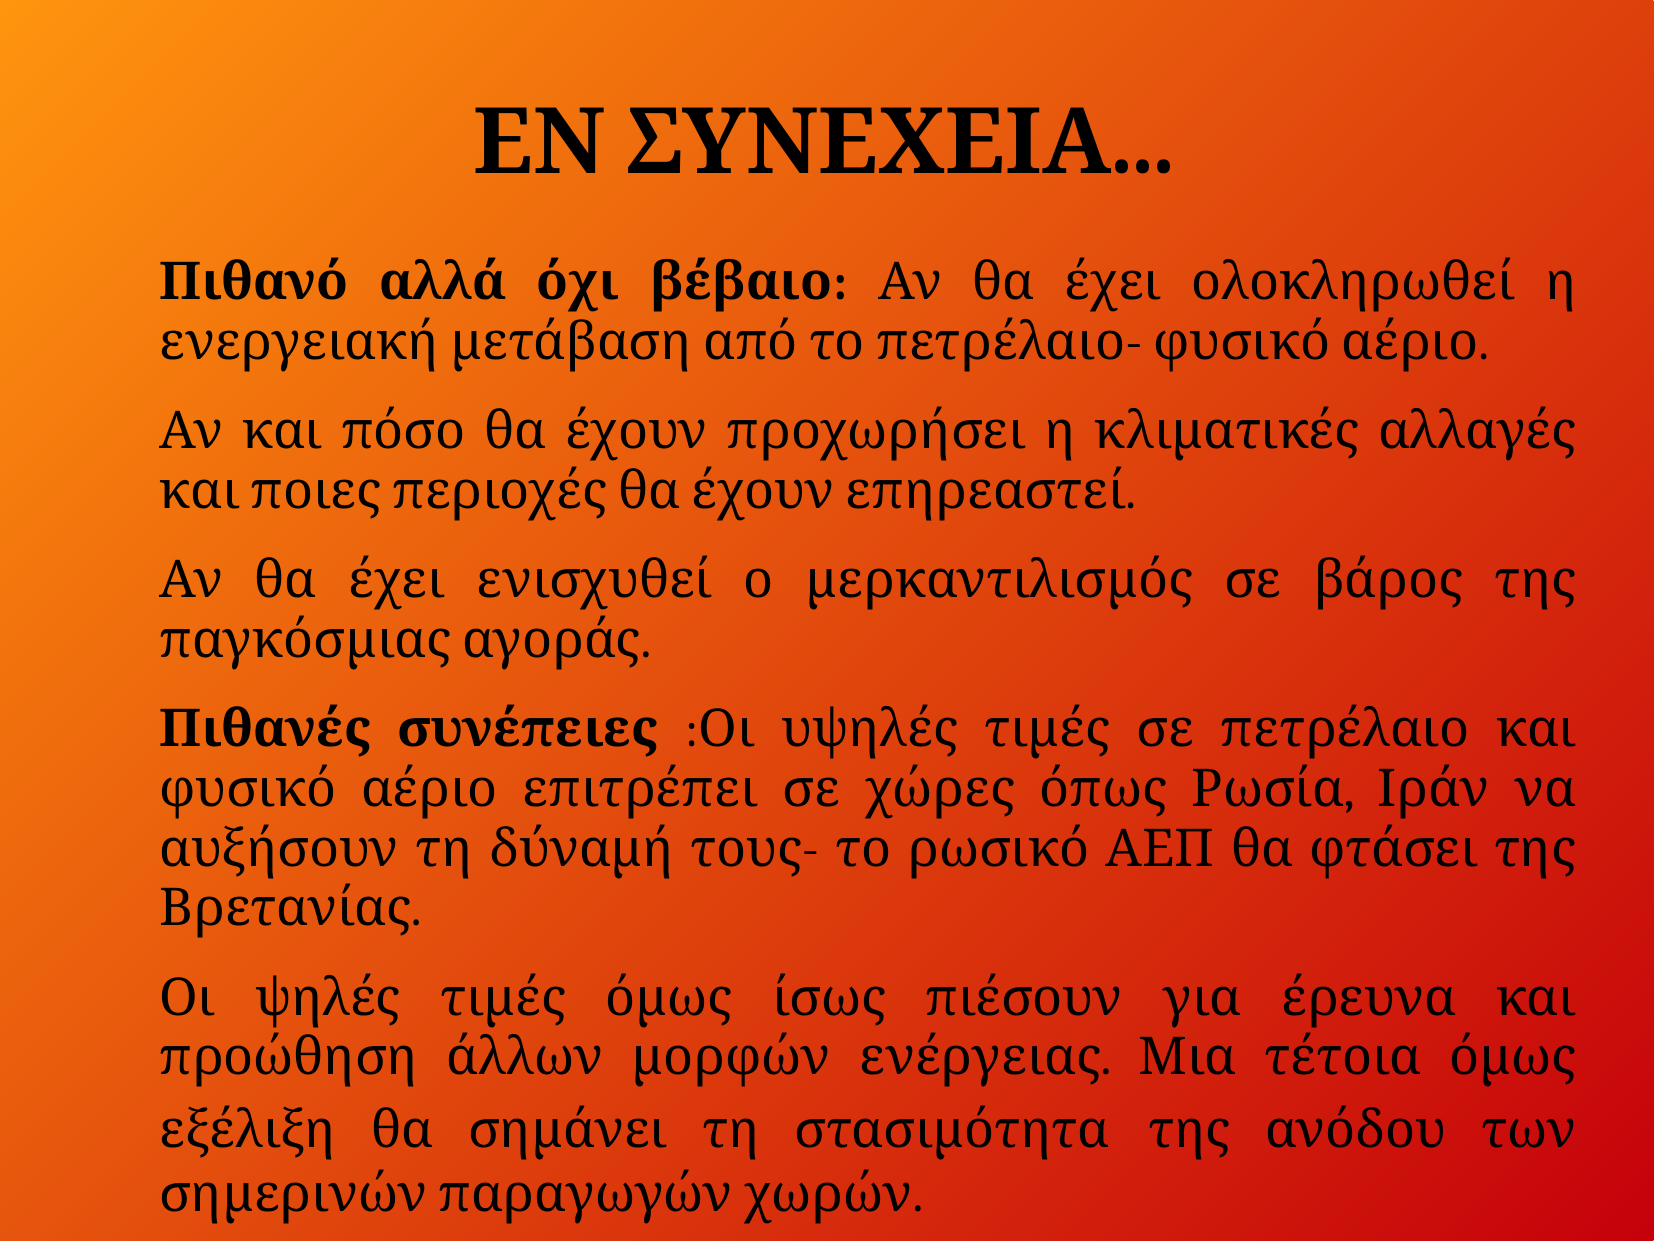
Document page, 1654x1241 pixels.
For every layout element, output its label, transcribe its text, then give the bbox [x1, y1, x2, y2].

list Πιθανό αλλά όχι βέβαιο: Αν θα έχει ολοκληρωθεί η ενεργειακή μετάβαση από το πετρέλαιο- φυσικό αέριο. Αν και πόσο θα έχουν προχωρήσει η κλιματικές αλλαγές και ποιες περιοχές θα έχουν επηρεαστεί. Αν θα έχει ενισχυθεί ο μερκαντιλισμός σε βάρος της παγκόσμιας αγοράς. Πιθανές συνέπειες :Οι υψηλές τιμές σε πετρέλαιο και φυσικό αέριο επιτρέπει σε χώρες όπως Ρωσία, Ιράν να αυξήσουν τη δύναμή τους- το ρωσικό ΑΕΠ θα φτάσει της Βρετανίας. Οι ψηλές τιμές όμως ίσως πιέσουν για έρευνα και προώθηση άλλων μορφών ενέργειας. Μια τέτοια όμως εξέλιξη θα σημάνει τη στασιμότητα της ανόδου των σημερινών παραγωγών χωρών. [88, 252, 1577, 1182]
title ΕΝ ΣΥΝΕΧΕΙΑ... [80, 39, 1569, 247]
